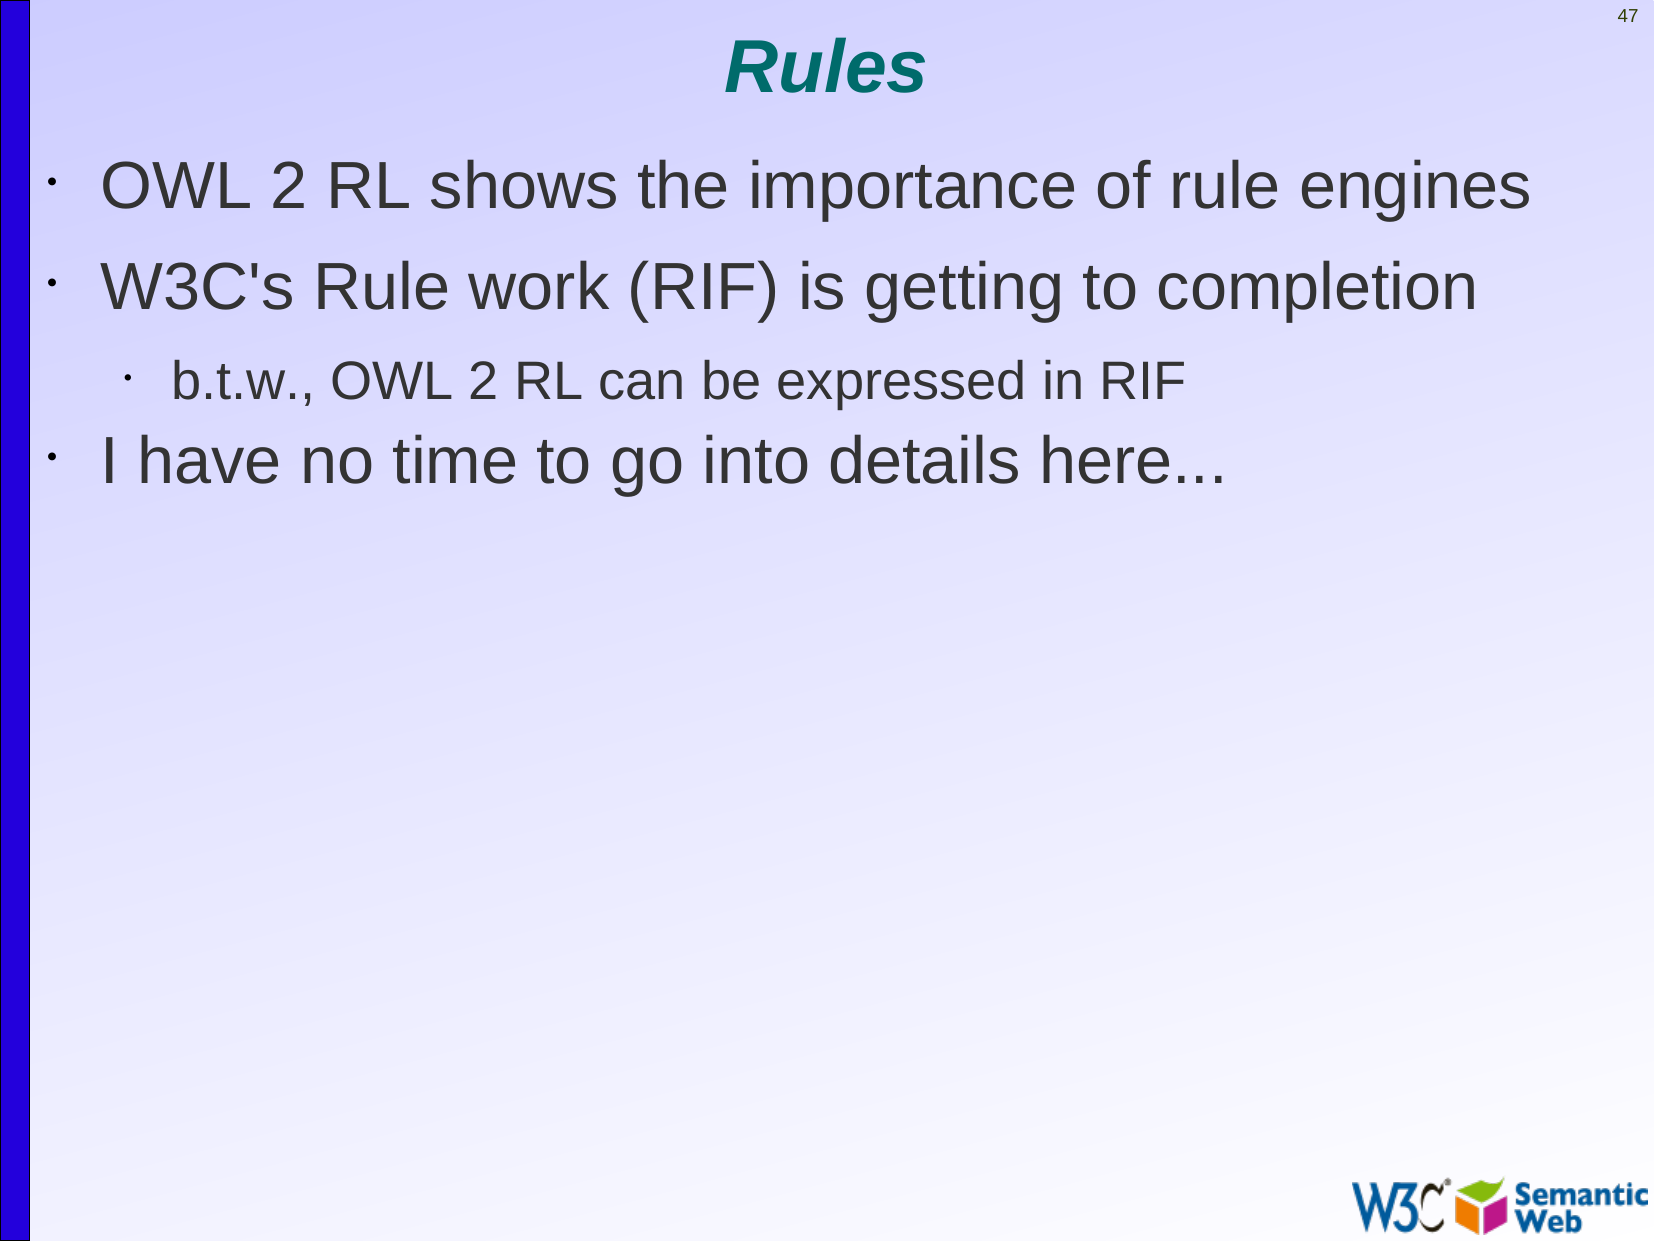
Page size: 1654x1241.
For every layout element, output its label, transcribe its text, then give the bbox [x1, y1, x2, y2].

list OWL 2 RL shows the importance of rule engines W3C's Rule work (RIF) is getting to completion b.t.w., OWL 2 RL can be expressed in RIF I have no time to go into details here... [29, 147, 1612, 1119]
picture [1352, 1175, 1648, 1235]
title Rules [0, 5, 1654, 125]
